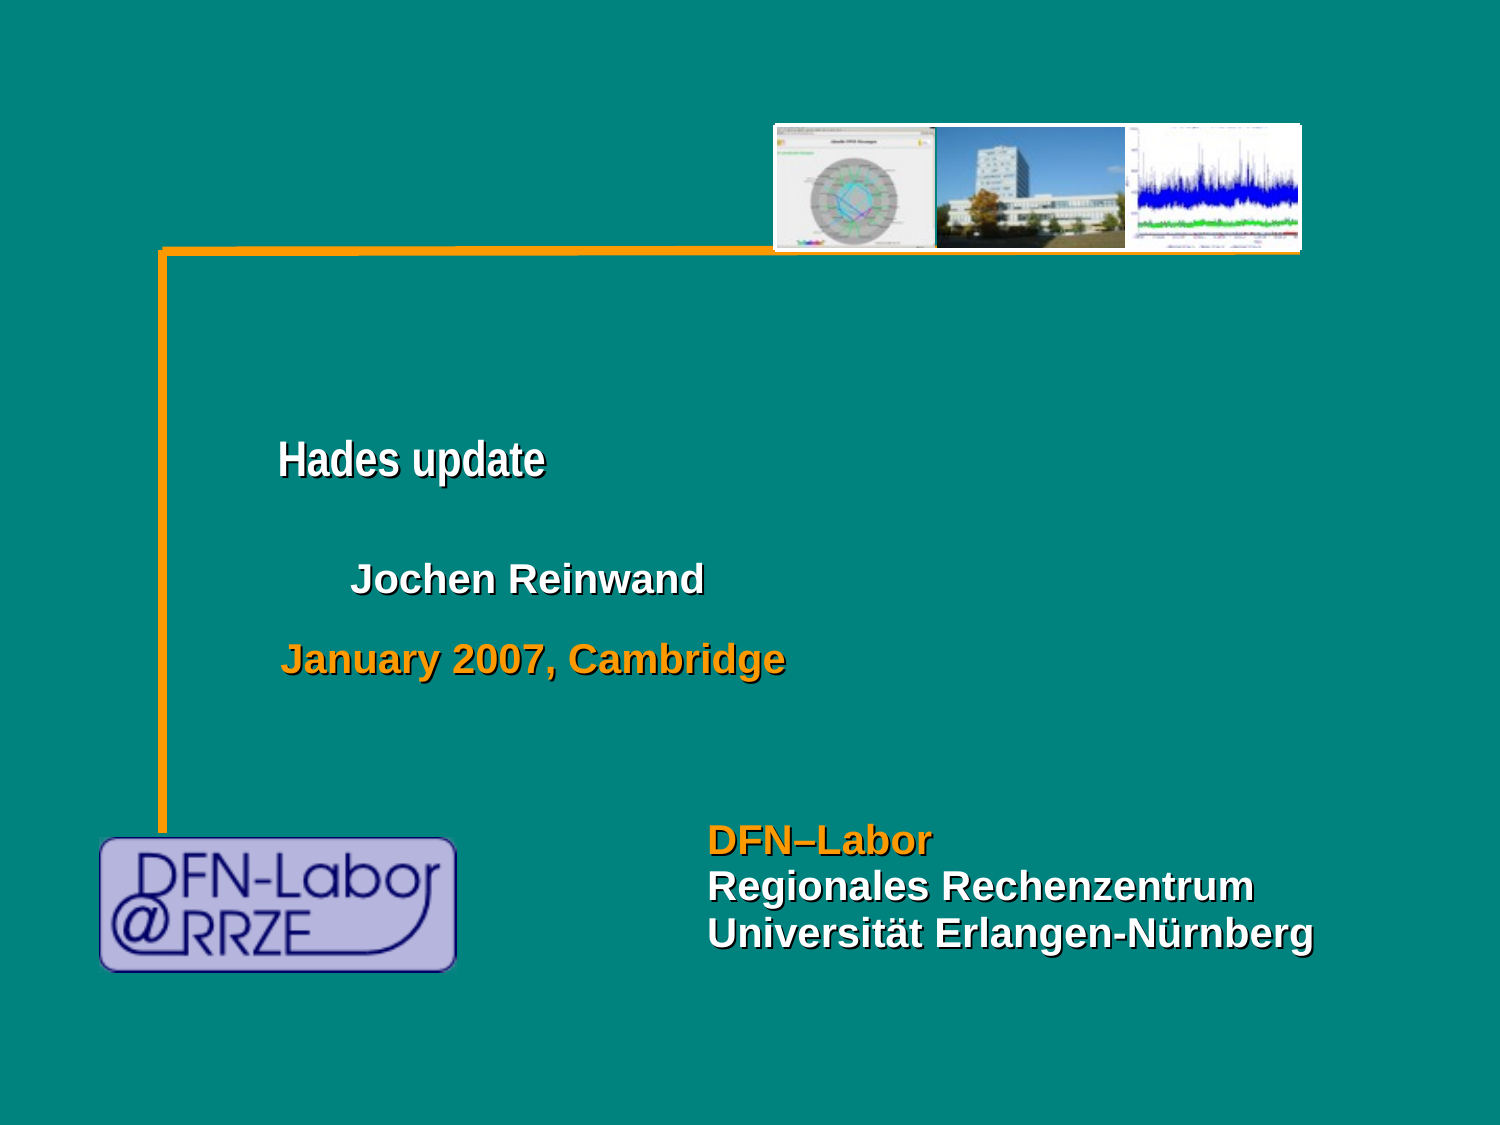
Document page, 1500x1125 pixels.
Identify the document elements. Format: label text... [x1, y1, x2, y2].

title Hades update [262, 420, 1306, 496]
picture [777, 127, 935, 248]
subtitle Jochen Reinwand January 2007, Cambridge [265, 524, 916, 762]
picture [99, 837, 457, 973]
picture [937, 127, 1298, 248]
